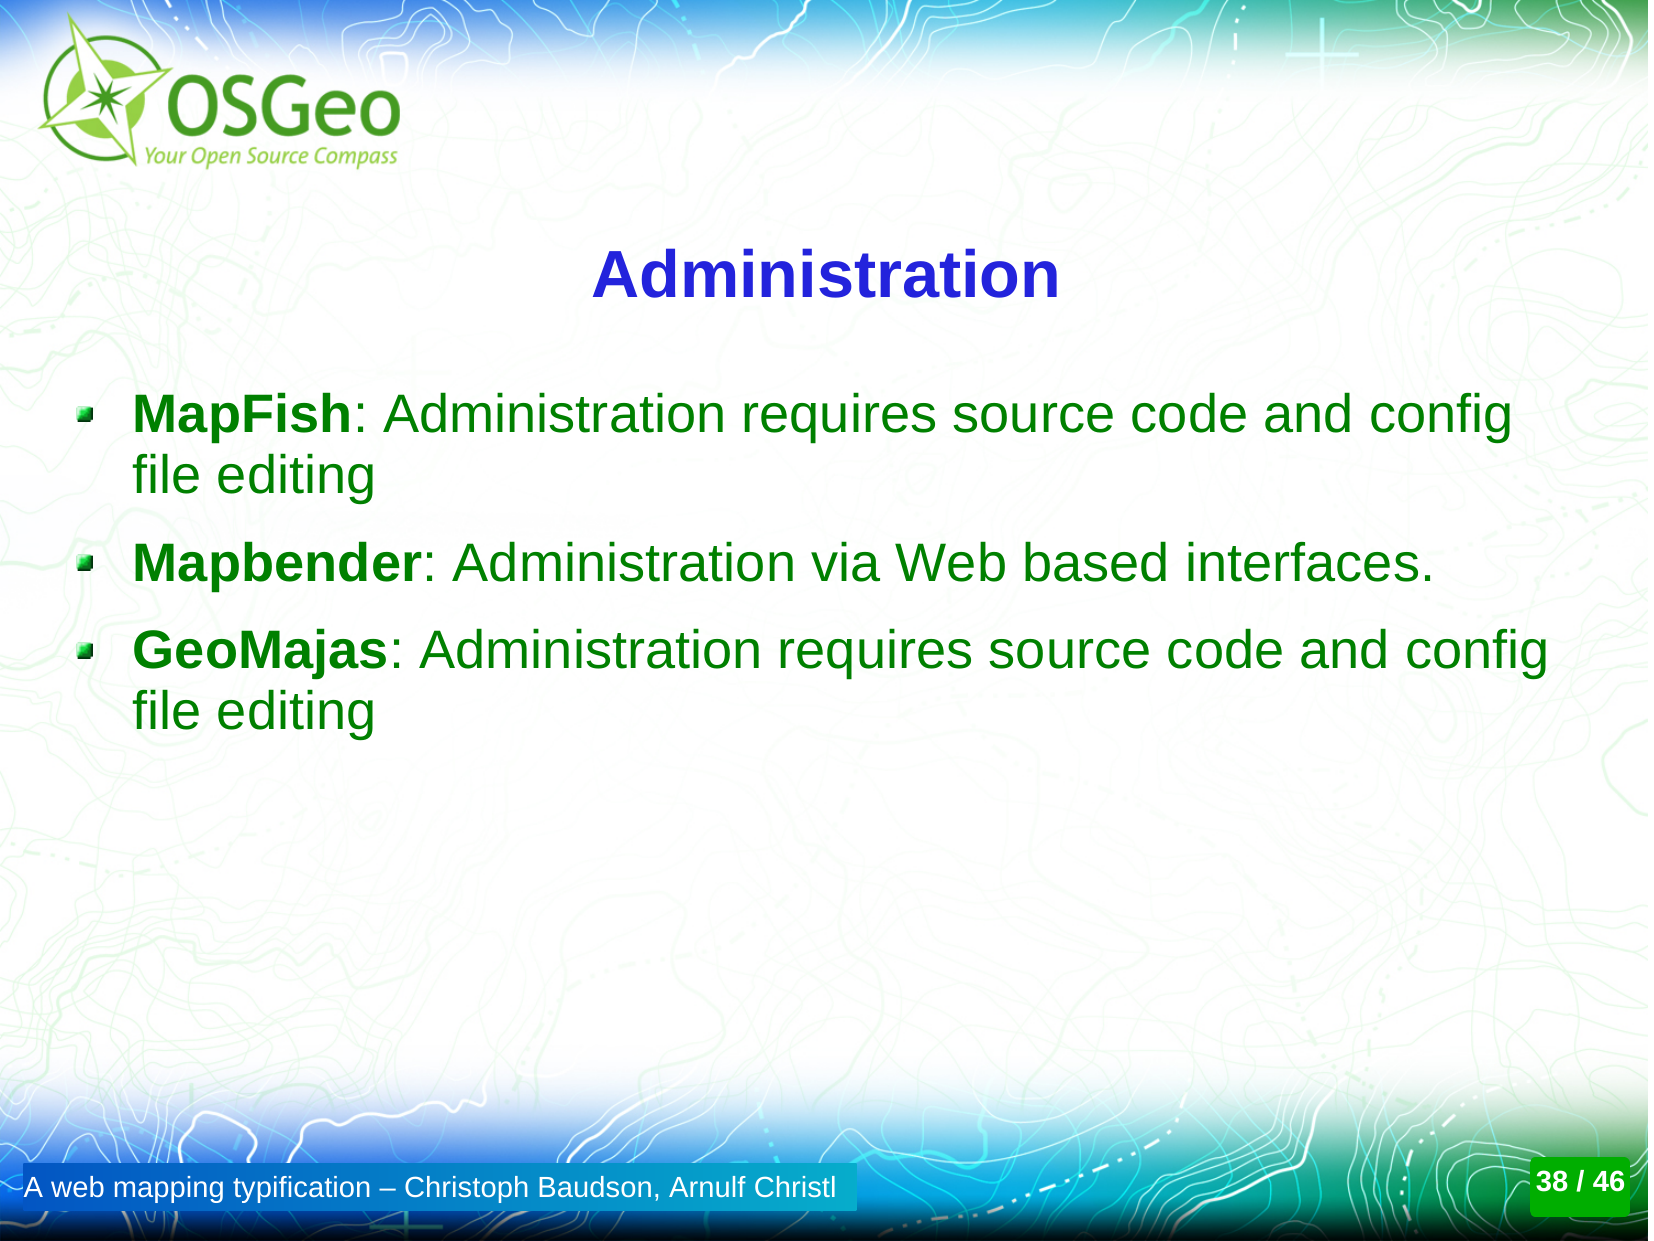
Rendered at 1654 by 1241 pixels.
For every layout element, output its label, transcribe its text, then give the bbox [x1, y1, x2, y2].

picture [0, 0, 1648, 1241]
title Administration [82, 208, 1571, 342]
list MapFish: Administration requires source code and config file editing Mapbender: Administration via Web based interfaces. GeoMajas: Administration requires source code and config file editing [76, 383, 1565, 1188]
